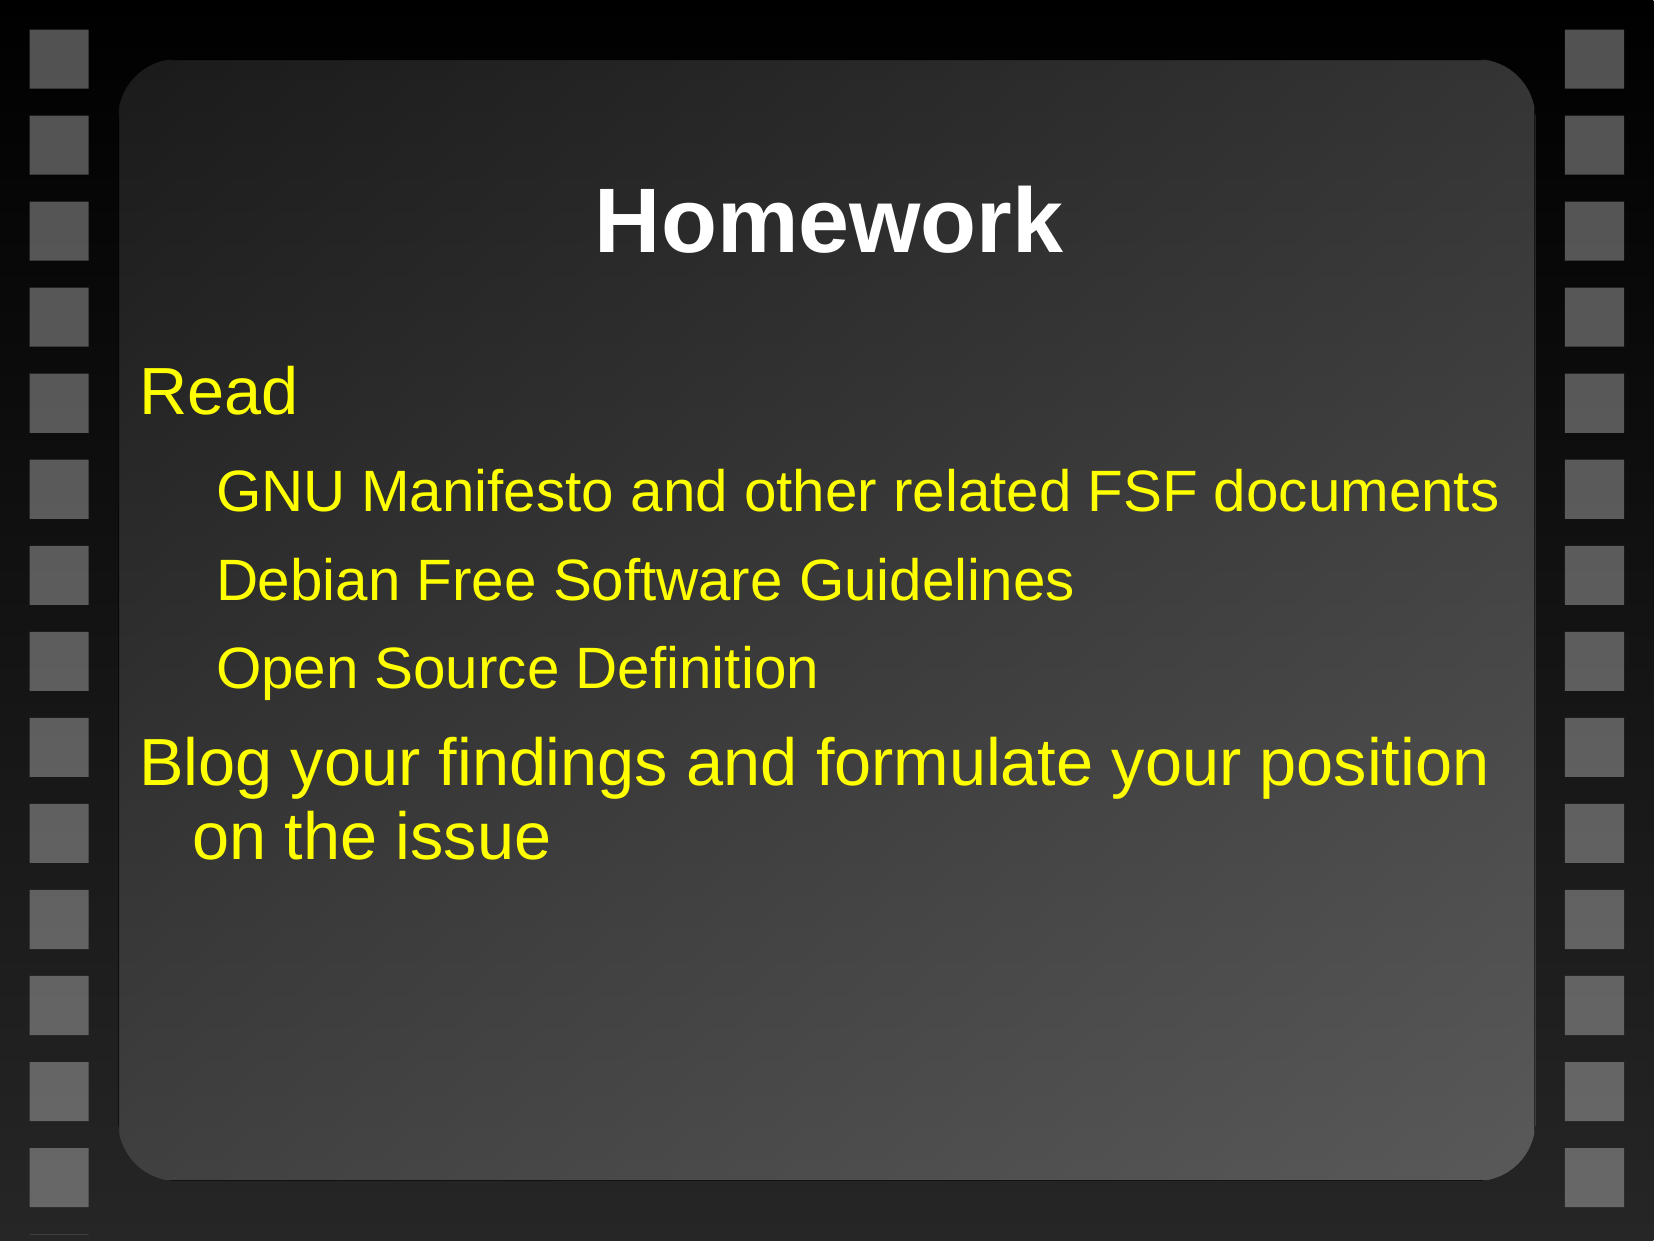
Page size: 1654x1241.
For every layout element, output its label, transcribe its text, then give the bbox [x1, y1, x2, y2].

title Homework [123, 117, 1536, 325]
list Read GNU Manifesto and other related FSF documents Debian Free Software Guidelines Open Source Definition Blog your findings and formulate your position on the issue [121, 354, 1534, 1127]
